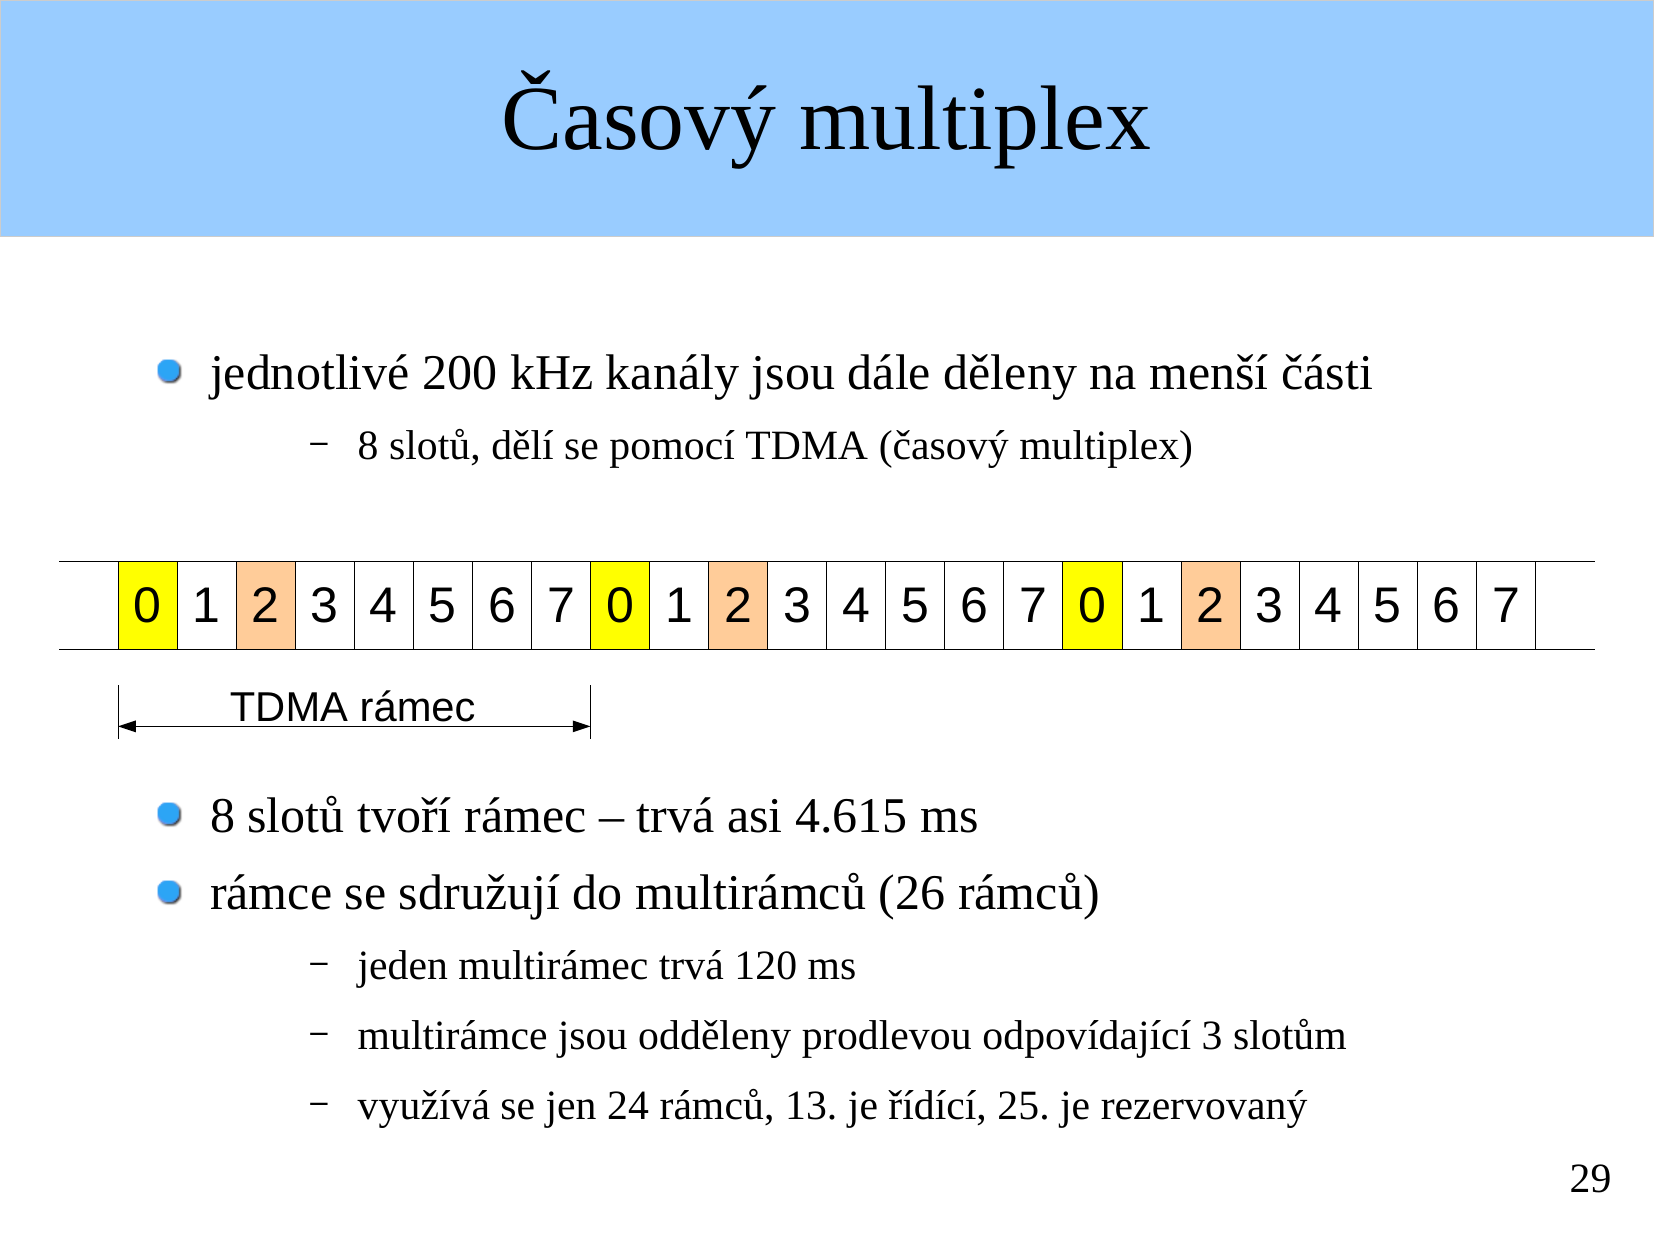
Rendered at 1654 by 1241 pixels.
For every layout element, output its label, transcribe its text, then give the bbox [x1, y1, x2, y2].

text_box 0 [118, 561, 177, 650]
list jednotlivé 200 kHz kanály jsou dále děleny na menší části 8 slotů, dělí se pomocí TDMA (časový multiplex) [121, 344, 1534, 532]
text_box 2 [709, 561, 767, 650]
text_box 7 [1003, 561, 1062, 650]
text_box 4 [354, 561, 413, 650]
text_box 7 [1476, 561, 1536, 650]
text_box 3 [767, 561, 826, 650]
text_box 4 [1299, 561, 1358, 650]
list 8 slotů tvoří rámec – trvá asi 4.615 ms rámce se sdružují do multirámců (26 rámců) jeden multirámec trvá 120 ms multirámce jsou odděleny prodlevou odpovídající 3 slotům využívá se jen 24 rámců, 13. je řídící, 25. je rezervovaný [121, 787, 1534, 1223]
text_box 1 [1122, 561, 1182, 650]
text_box 7 [531, 561, 590, 650]
title Časový multiplex [0, 0, 1654, 237]
text_box 5 [1358, 561, 1417, 650]
text_box 1 [649, 561, 709, 650]
text_box 5 [413, 561, 472, 650]
text_box 5 [885, 561, 944, 650]
text_box 6 [1417, 561, 1476, 650]
text_box 6 [472, 561, 531, 650]
text_box 0 [1062, 561, 1122, 650]
text_box 2 [236, 561, 296, 650]
text_box 3 [1240, 561, 1299, 650]
text_box 2 [1182, 561, 1240, 650]
text_box 3 [296, 561, 354, 650]
text_box 0 [590, 561, 649, 650]
text_box 6 [944, 561, 1003, 650]
text_box 4 [826, 561, 885, 650]
text_box 1 [177, 561, 236, 650]
